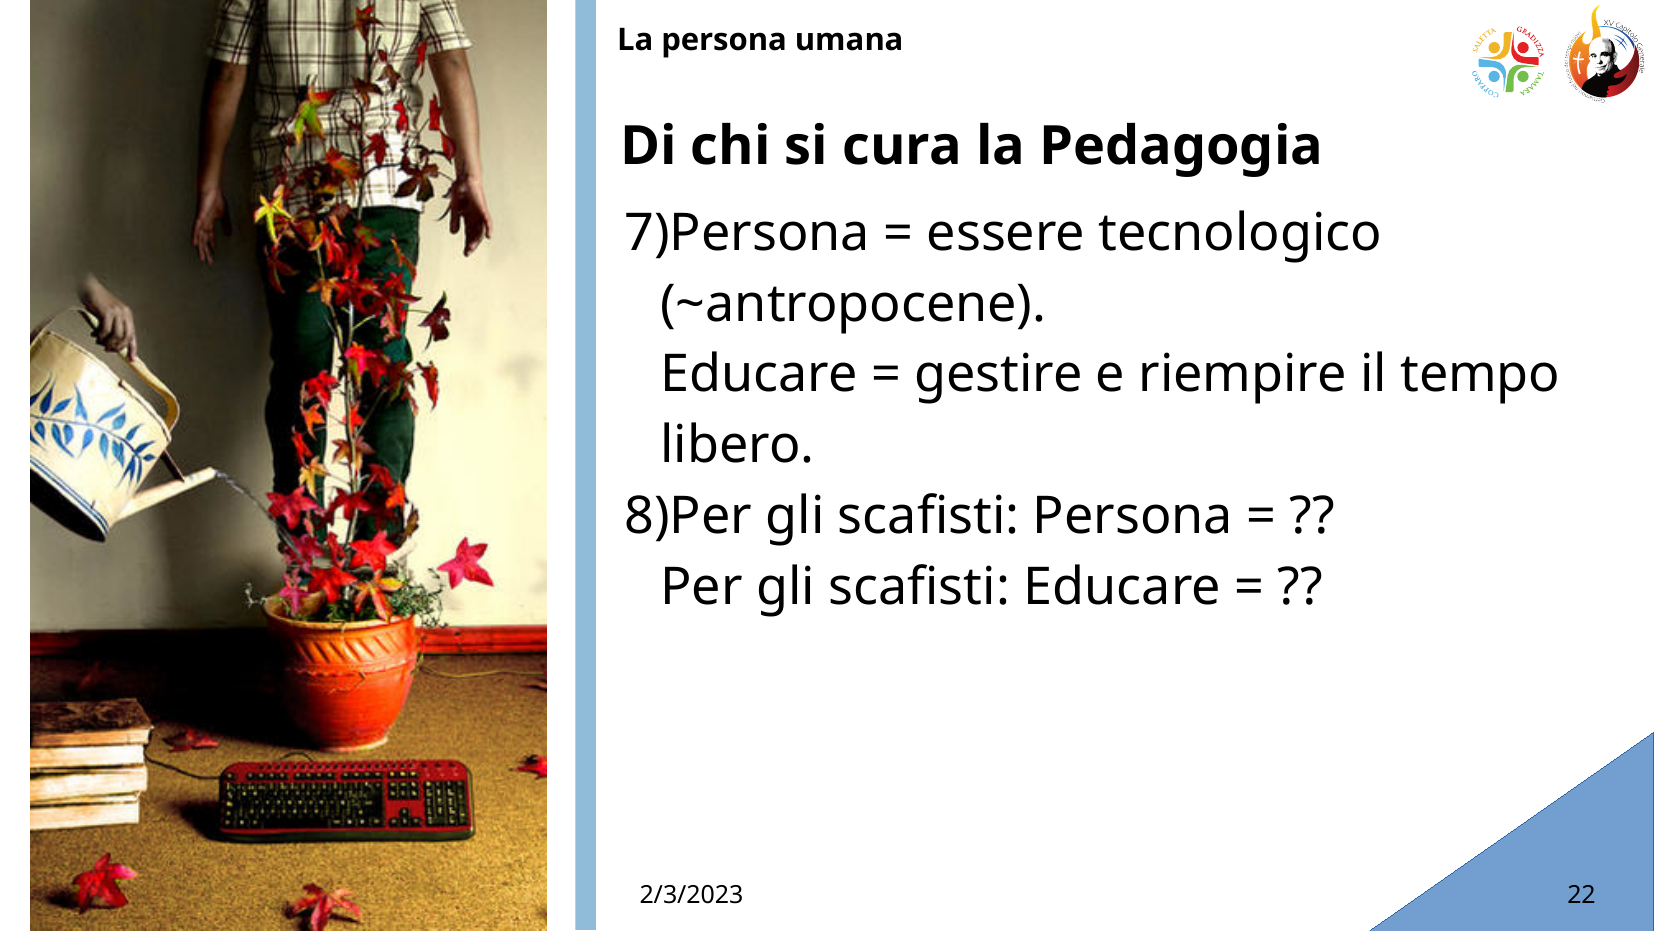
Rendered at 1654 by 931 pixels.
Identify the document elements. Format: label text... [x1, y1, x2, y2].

picture [30, 0, 547, 931]
text_box La persona umana [602, 9, 1335, 63]
picture [1563, 4, 1646, 103]
title Di chi si cura la Pedagogia [620, 106, 1617, 178]
subtitle Persona = essere tecnologico (~antropocene). Educare = gestire e riempire il tempo libero. Per gli scafisti: Persona = ?? Per gli scafisti: Educare = ?? [624, 194, 1602, 815]
